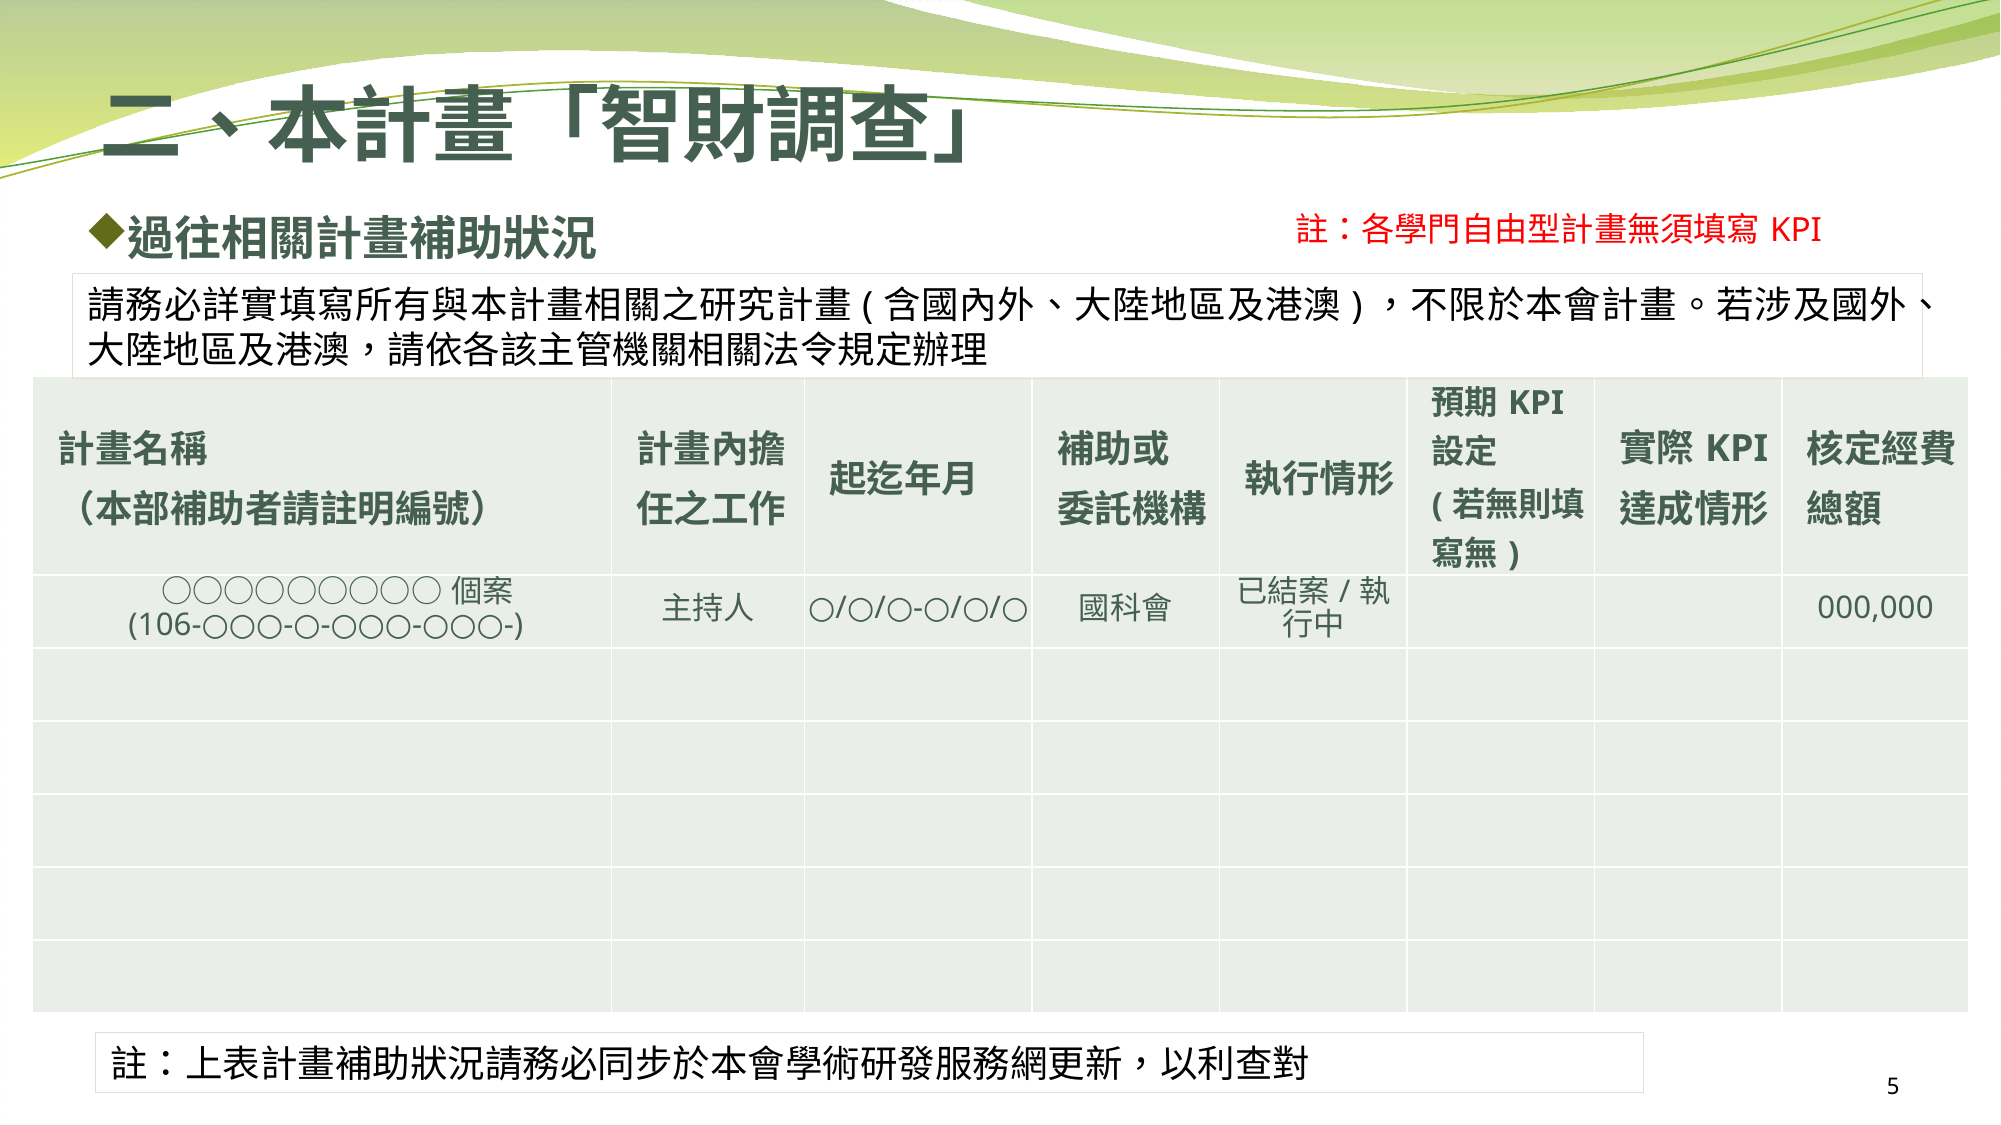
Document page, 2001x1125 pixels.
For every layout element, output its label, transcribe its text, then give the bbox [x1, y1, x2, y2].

table_header 起迄年月 [805, 379, 1031, 574]
table_cell [1408, 868, 1594, 939]
table_header 補助或 委託機構 [1033, 379, 1219, 574]
title 二、本計畫「智財調查」 [99, 51, 1900, 172]
slide_number <編號> [1733, 1042, 1900, 1103]
table_cell [612, 941, 804, 1012]
table_cell [1595, 576, 1781, 647]
table_cell [1595, 868, 1781, 939]
table_cell [805, 868, 1031, 939]
table_header 執行情形 [1220, 379, 1406, 574]
table_cell [1220, 868, 1406, 939]
text_box 請務必詳實填寫所有與本計畫相關之研究計畫(含國內外、大陸地區及港澳)，不限於本會計畫。若涉及國外、大陸地區及港澳，請依各該主管機關相關法令規定辦理 [72, 273, 1923, 379]
table_cell [1595, 795, 1781, 866]
table_cell [1783, 722, 1968, 793]
table_cell [1033, 722, 1219, 793]
table_cell [1220, 649, 1406, 720]
table_cell [1033, 795, 1219, 866]
table_cell [805, 795, 1031, 866]
table_cell [1408, 576, 1594, 647]
table_header 計畫名稱 （本部補助者請註明編號） [33, 377, 611, 574]
table_cell [1408, 795, 1594, 866]
table_cell [612, 649, 804, 720]
table_cell [1220, 722, 1406, 793]
table_cell [1408, 649, 1594, 720]
table_cell [33, 722, 611, 793]
table_cell [1783, 941, 1968, 1012]
table_cell 主持人 [612, 576, 804, 647]
table_cell [805, 722, 1031, 793]
table_cell [1783, 795, 1968, 866]
table_header 預期KPI設定 (若無則填寫無) [1408, 379, 1594, 574]
table_cell [1408, 941, 1594, 1012]
table_cell [33, 941, 611, 1012]
table_cell [612, 722, 804, 793]
table_cell [1595, 722, 1781, 793]
text_box 註：各學門自由型計畫無須填寫KPI [1280, 195, 1970, 266]
text_box 註：上表計畫補助狀況請務必同步於本會學術研發服務網更新，以利查對 [95, 1032, 1644, 1093]
table_cell [1220, 941, 1406, 1012]
table_header 計畫內擔 任之工作 [612, 379, 804, 574]
table_header 實際KPI 達成情形 [1595, 379, 1781, 574]
table_cell [612, 795, 804, 866]
table_cell [1783, 649, 1968, 720]
table_cell 國科會 [1033, 576, 1219, 647]
table_cell [1033, 941, 1219, 1012]
table_cell [33, 795, 611, 866]
table_cell [33, 649, 611, 720]
table_cell [612, 868, 804, 939]
table_cell [1408, 722, 1594, 793]
table_cell [1595, 649, 1781, 720]
table_cell ○/○/○-○/○/○ [805, 576, 1031, 647]
list 過往相關計畫補助狀況 [70, 172, 1905, 273]
table_cell [805, 941, 1031, 1012]
table_header 核定經費 總額 [1783, 377, 1968, 574]
table_cell 已結案/執行中 [1220, 576, 1406, 647]
table_cell [805, 649, 1031, 720]
table_cell [1033, 649, 1219, 720]
table_cell 000,000 [1783, 576, 1968, 647]
table_cell [1220, 795, 1406, 866]
table_cell ○○○○○○○○○個案 (106-○○○-○-○○○-○○○-) [33, 576, 611, 647]
table_cell [1033, 868, 1219, 939]
table_cell [33, 868, 611, 939]
table_cell [1595, 941, 1781, 1012]
table_cell [1783, 868, 1968, 939]
